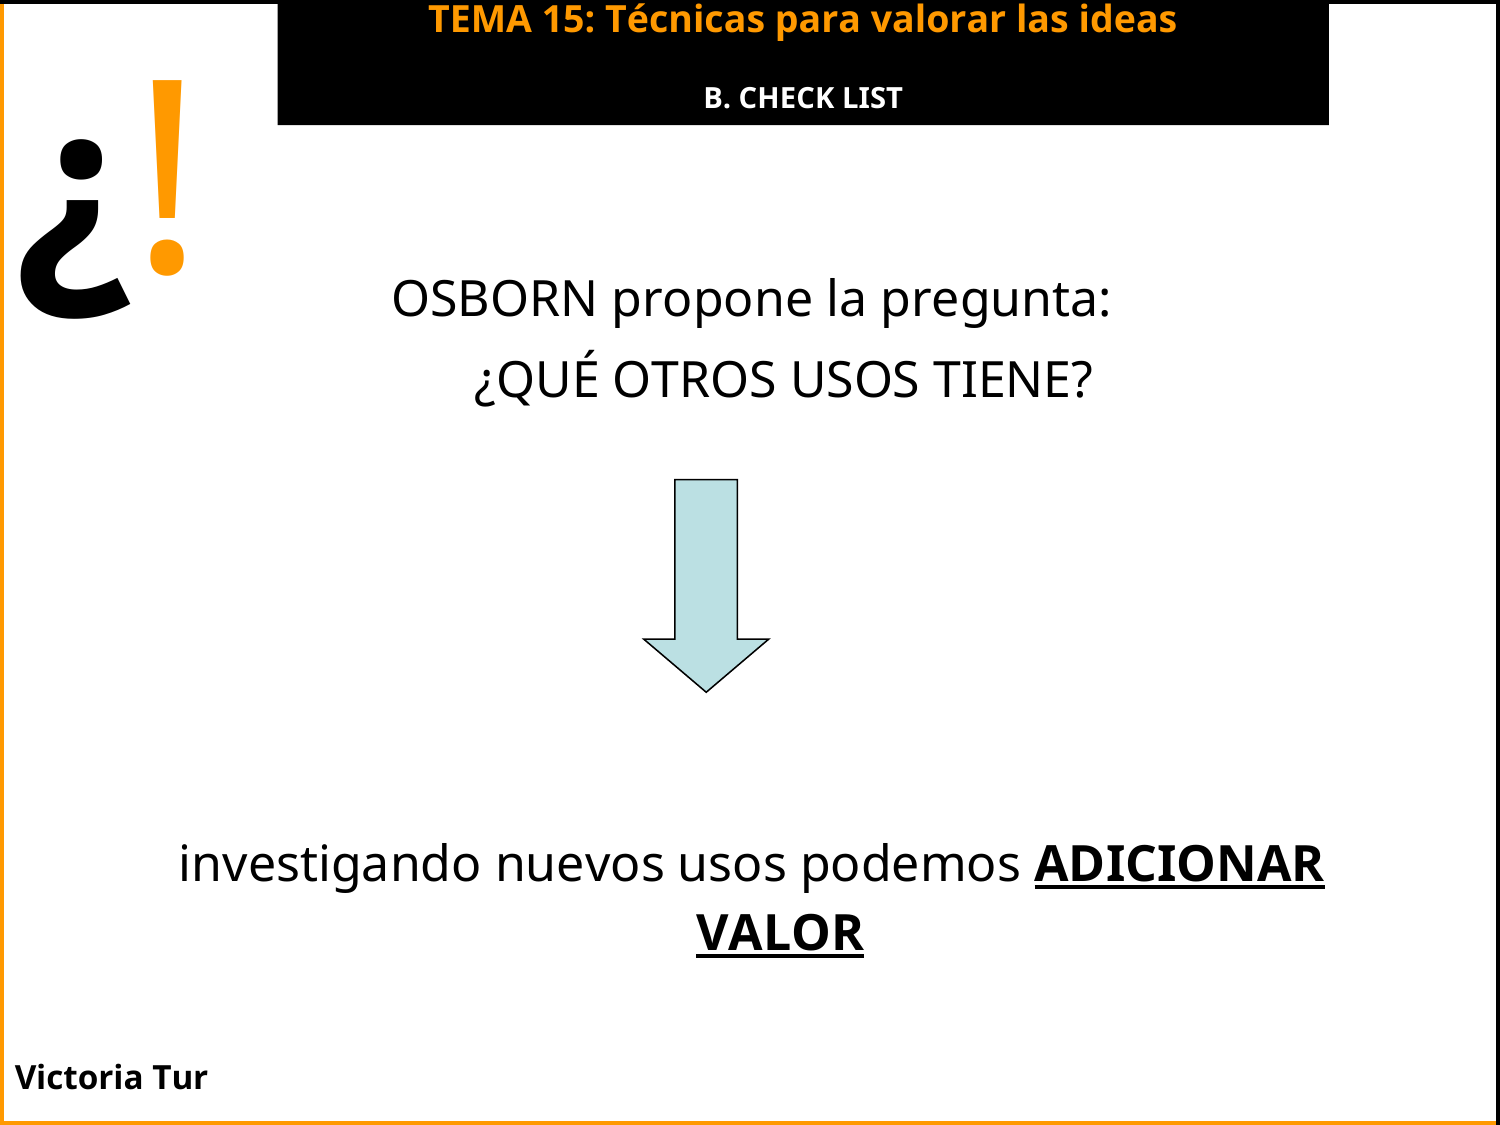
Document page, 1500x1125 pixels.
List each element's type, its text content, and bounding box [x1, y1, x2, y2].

text_box [643, 479, 769, 693]
list OSBORN propone la pregunta: ¿QUÉ OTROS USOS TIENE? investigando nuevos usos podemos ADICIONAR VALOR [76, 255, 1427, 998]
